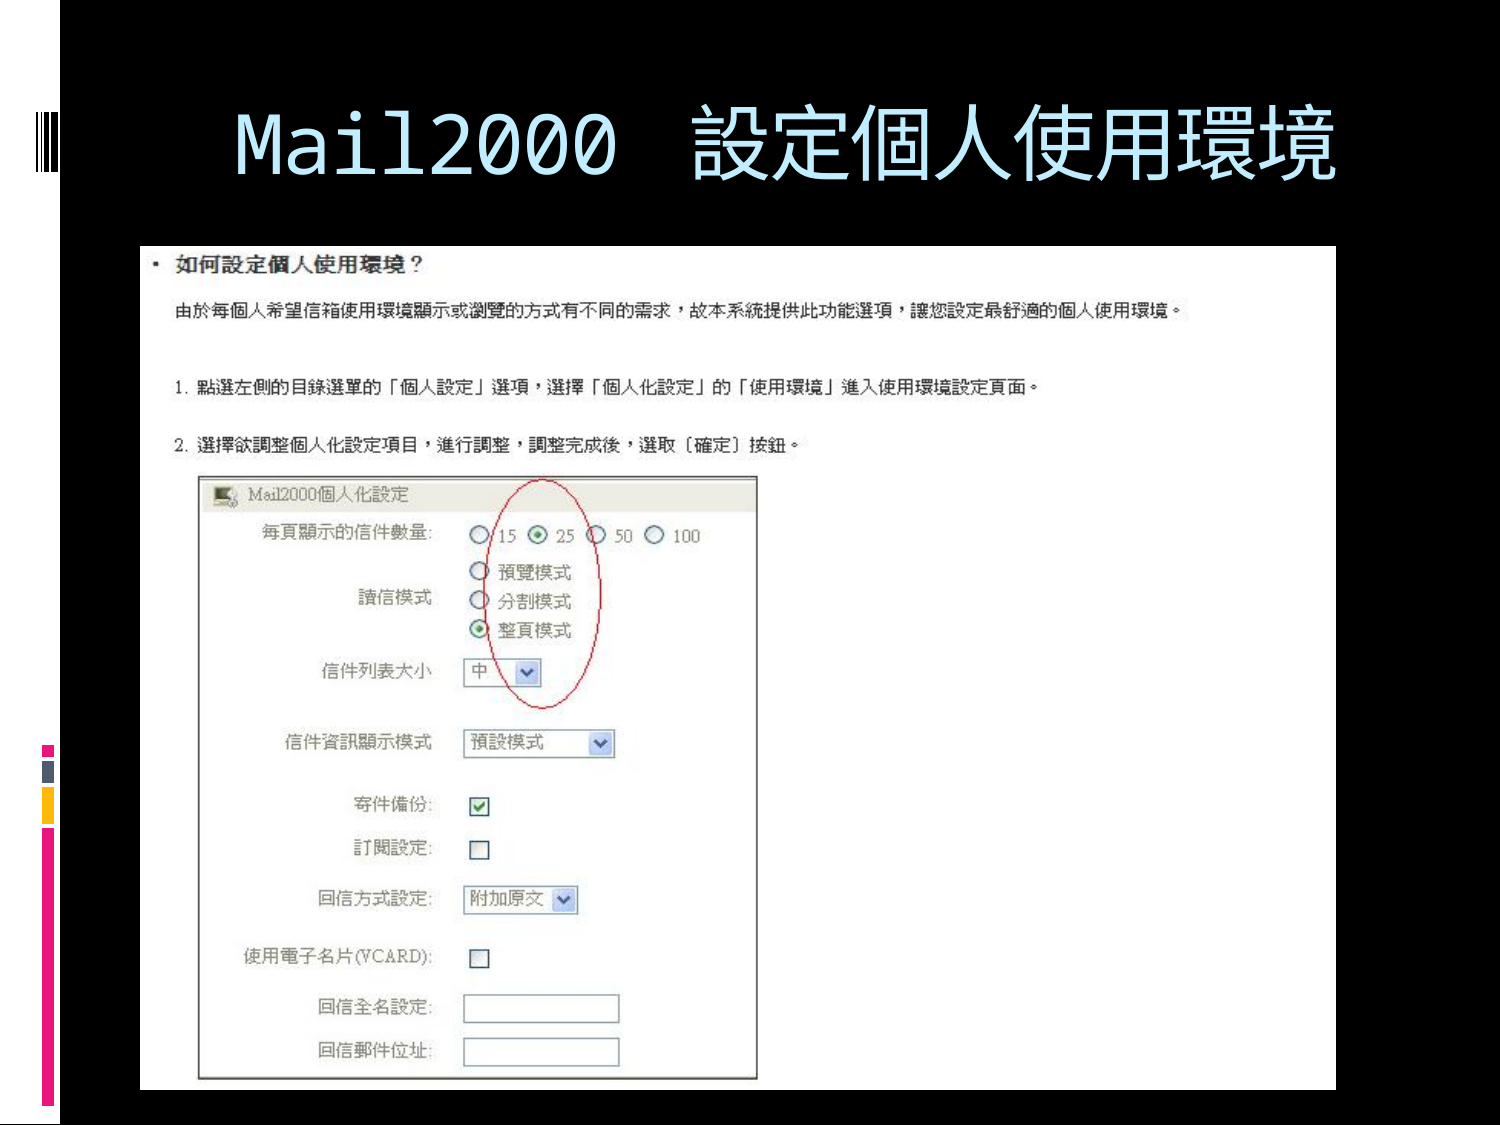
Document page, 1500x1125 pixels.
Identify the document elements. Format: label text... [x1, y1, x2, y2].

picture [140, 246, 1336, 1090]
title Mail2000 設定個人使用環境 [150, 84, 1426, 235]
